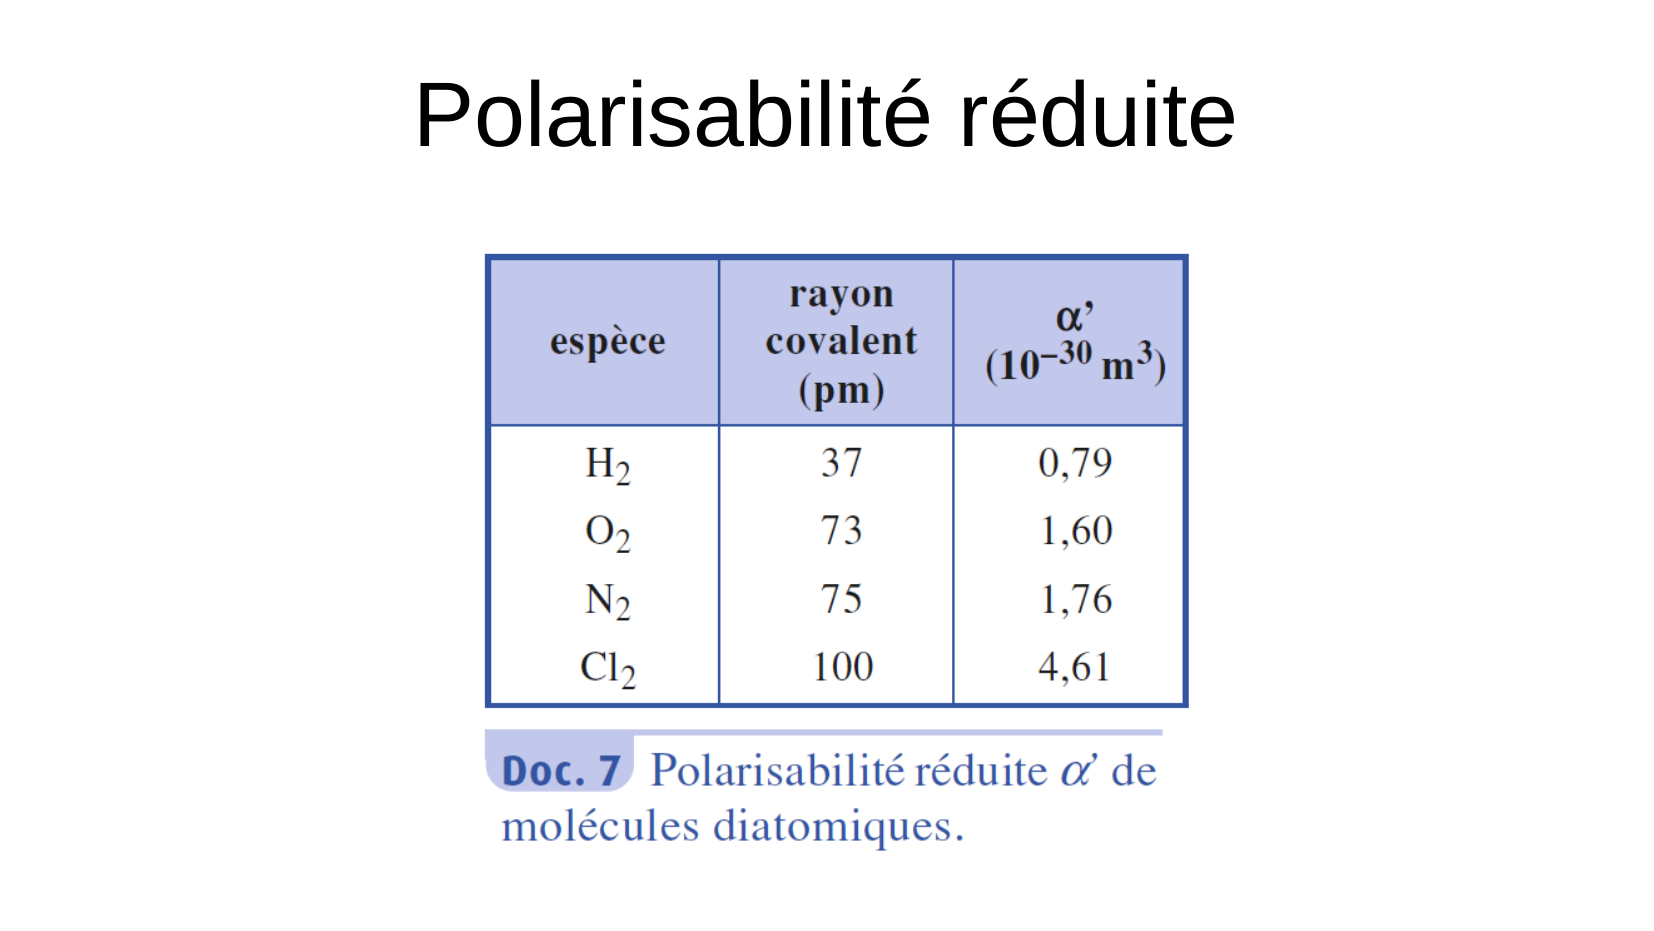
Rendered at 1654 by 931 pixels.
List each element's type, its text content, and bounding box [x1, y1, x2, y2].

title Polarisabilité réduite [82, 37, 1571, 193]
picture [460, 224, 1209, 867]
